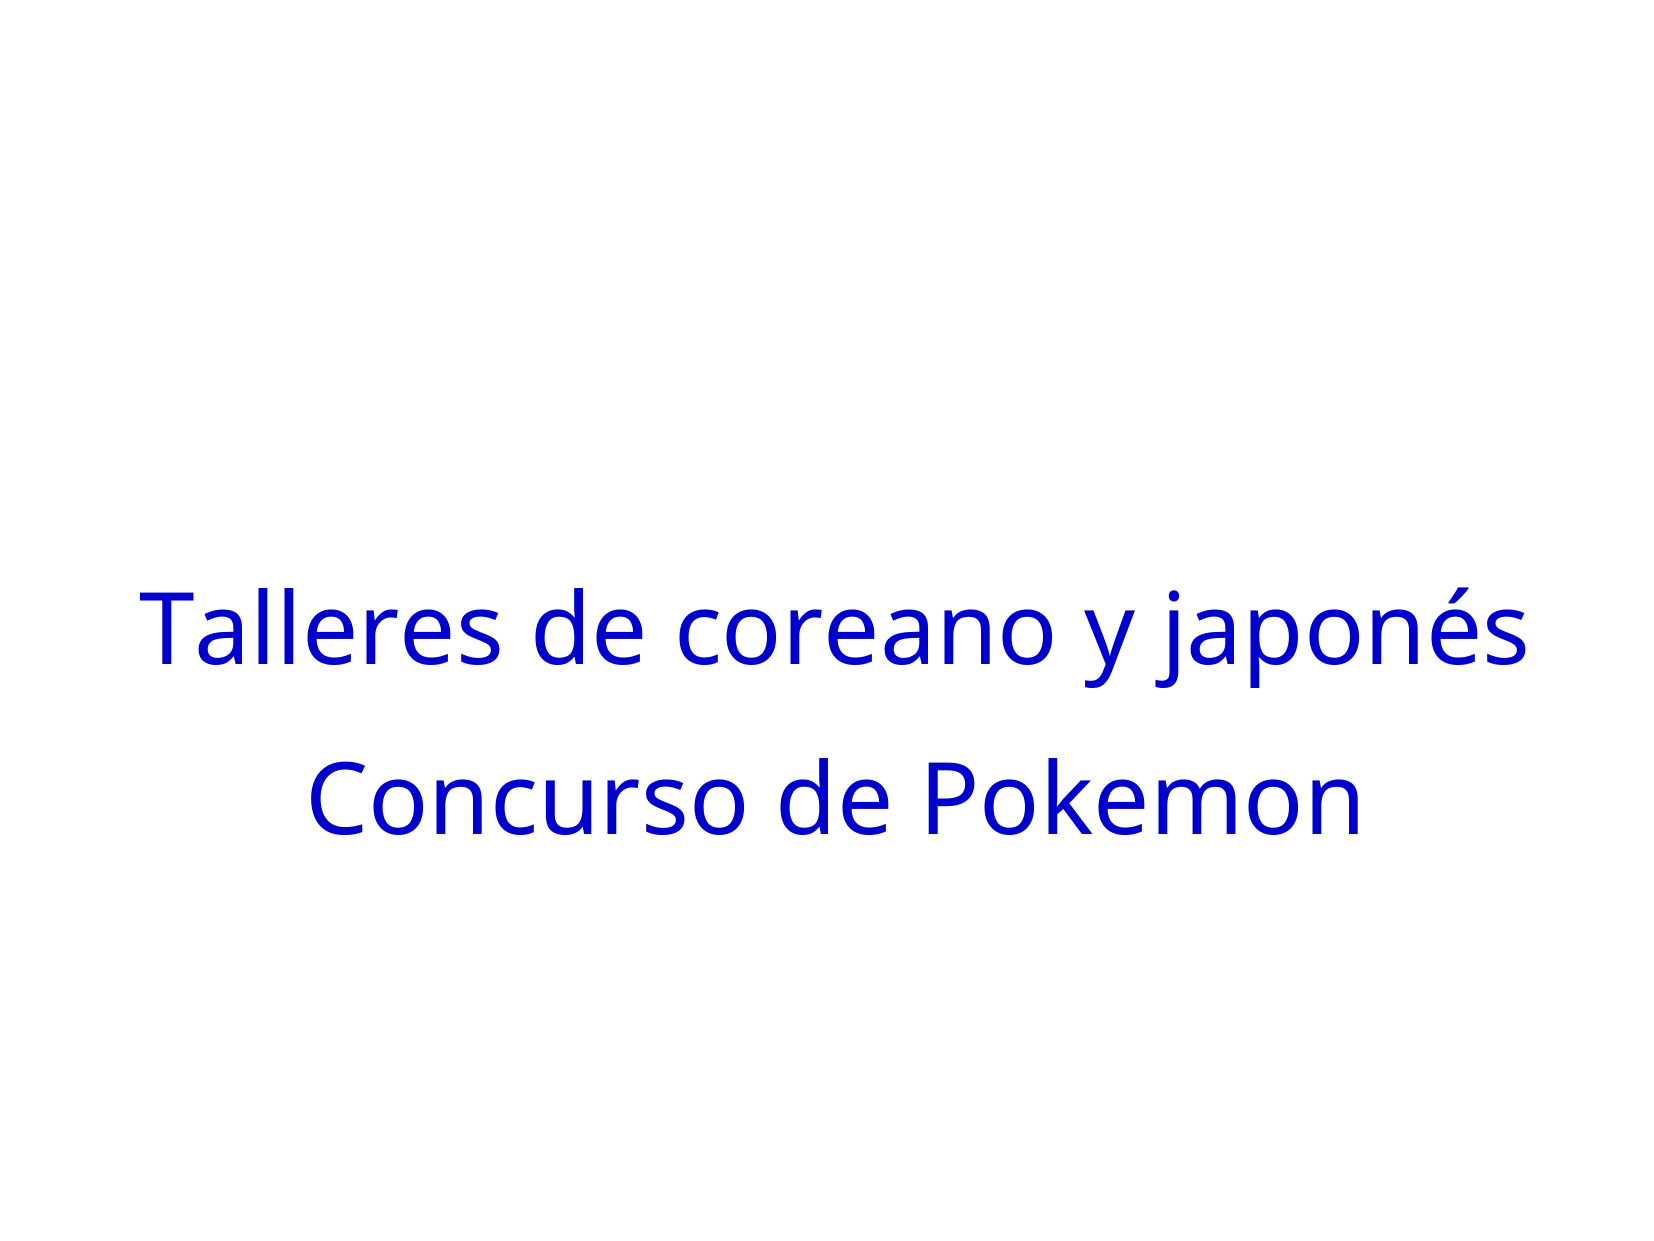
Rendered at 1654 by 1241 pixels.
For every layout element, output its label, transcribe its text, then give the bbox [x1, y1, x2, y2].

list Talleres de coreano y japonés Concurso de Pokemon [82, 290, 1571, 1109]
